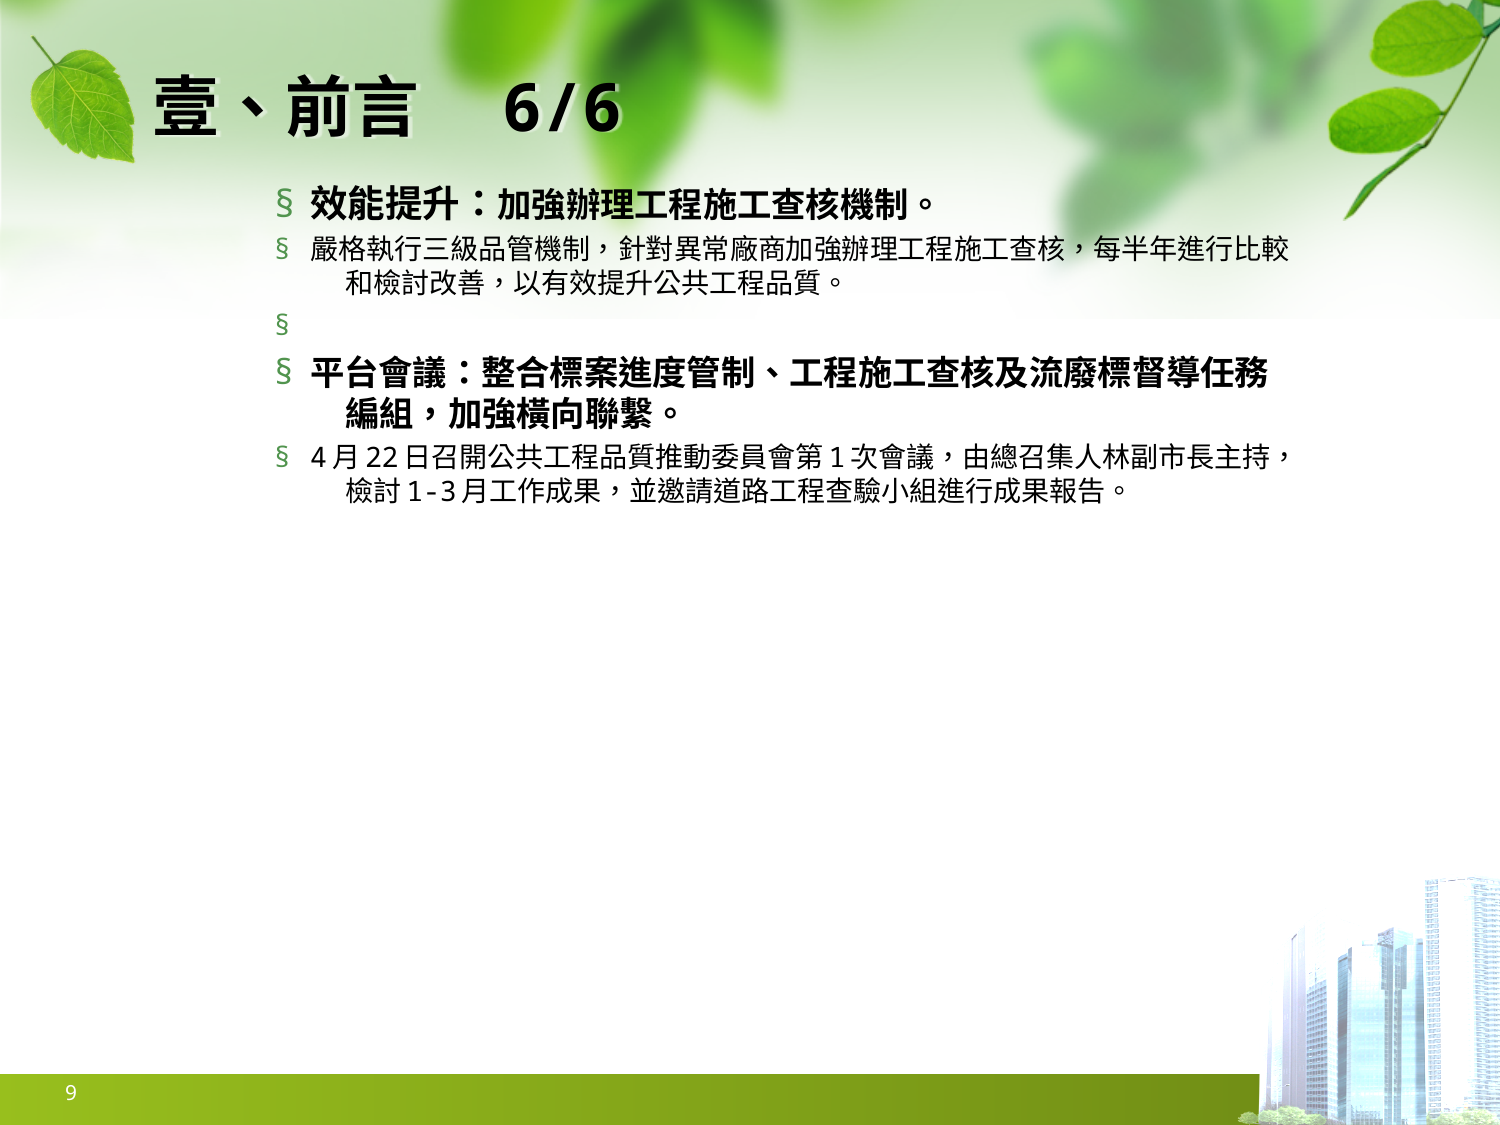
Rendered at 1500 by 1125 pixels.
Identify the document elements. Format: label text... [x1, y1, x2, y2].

list 效能提升：加強辦理工程施工查核機制。 嚴格執行三級品管機制，針對異常廠商加強辦理工程施工查核，每半年進行比較和檢討改善，以有效提升公共工程品質。 平台會議：整合標案進度管制、工程施工查核及流廢標督導任務編組，加強橫向聯繫。 4月22日召開公共工程品質推動委員會第1次會議，由總召集人林副市長主持，檢討1-3月工作成果，並邀請道路工程查驗小組進行成果報告。 [147, 172, 1317, 703]
text_box 9 [50, 1072, 138, 1113]
title 壹、前言 6/6 [137, 57, 1325, 150]
